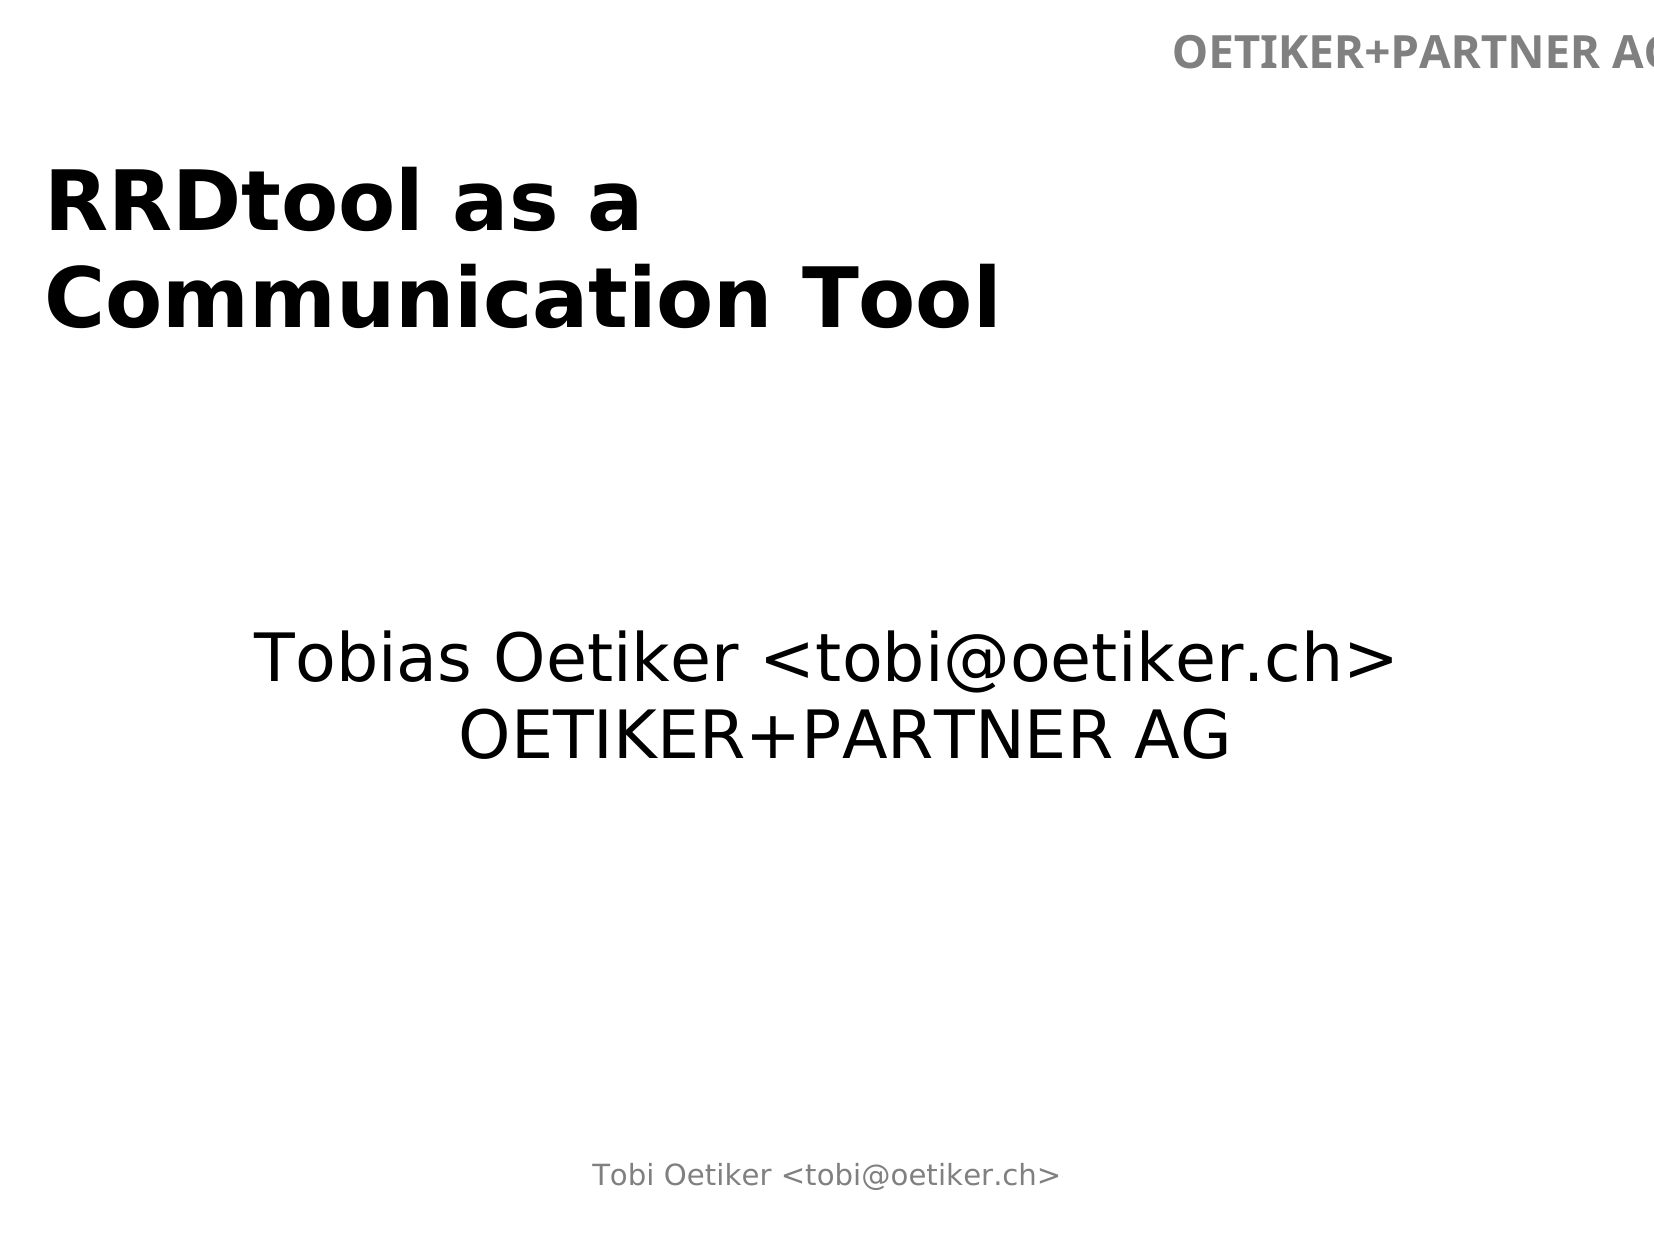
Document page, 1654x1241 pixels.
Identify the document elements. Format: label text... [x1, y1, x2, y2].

subtitle Tobias Oetiker <tobi@oetiker.ch> OETIKER+PARTNER AG [50, 295, 1571, 1099]
title RRDtool as a Communication Tool [44, 133, 1583, 367]
